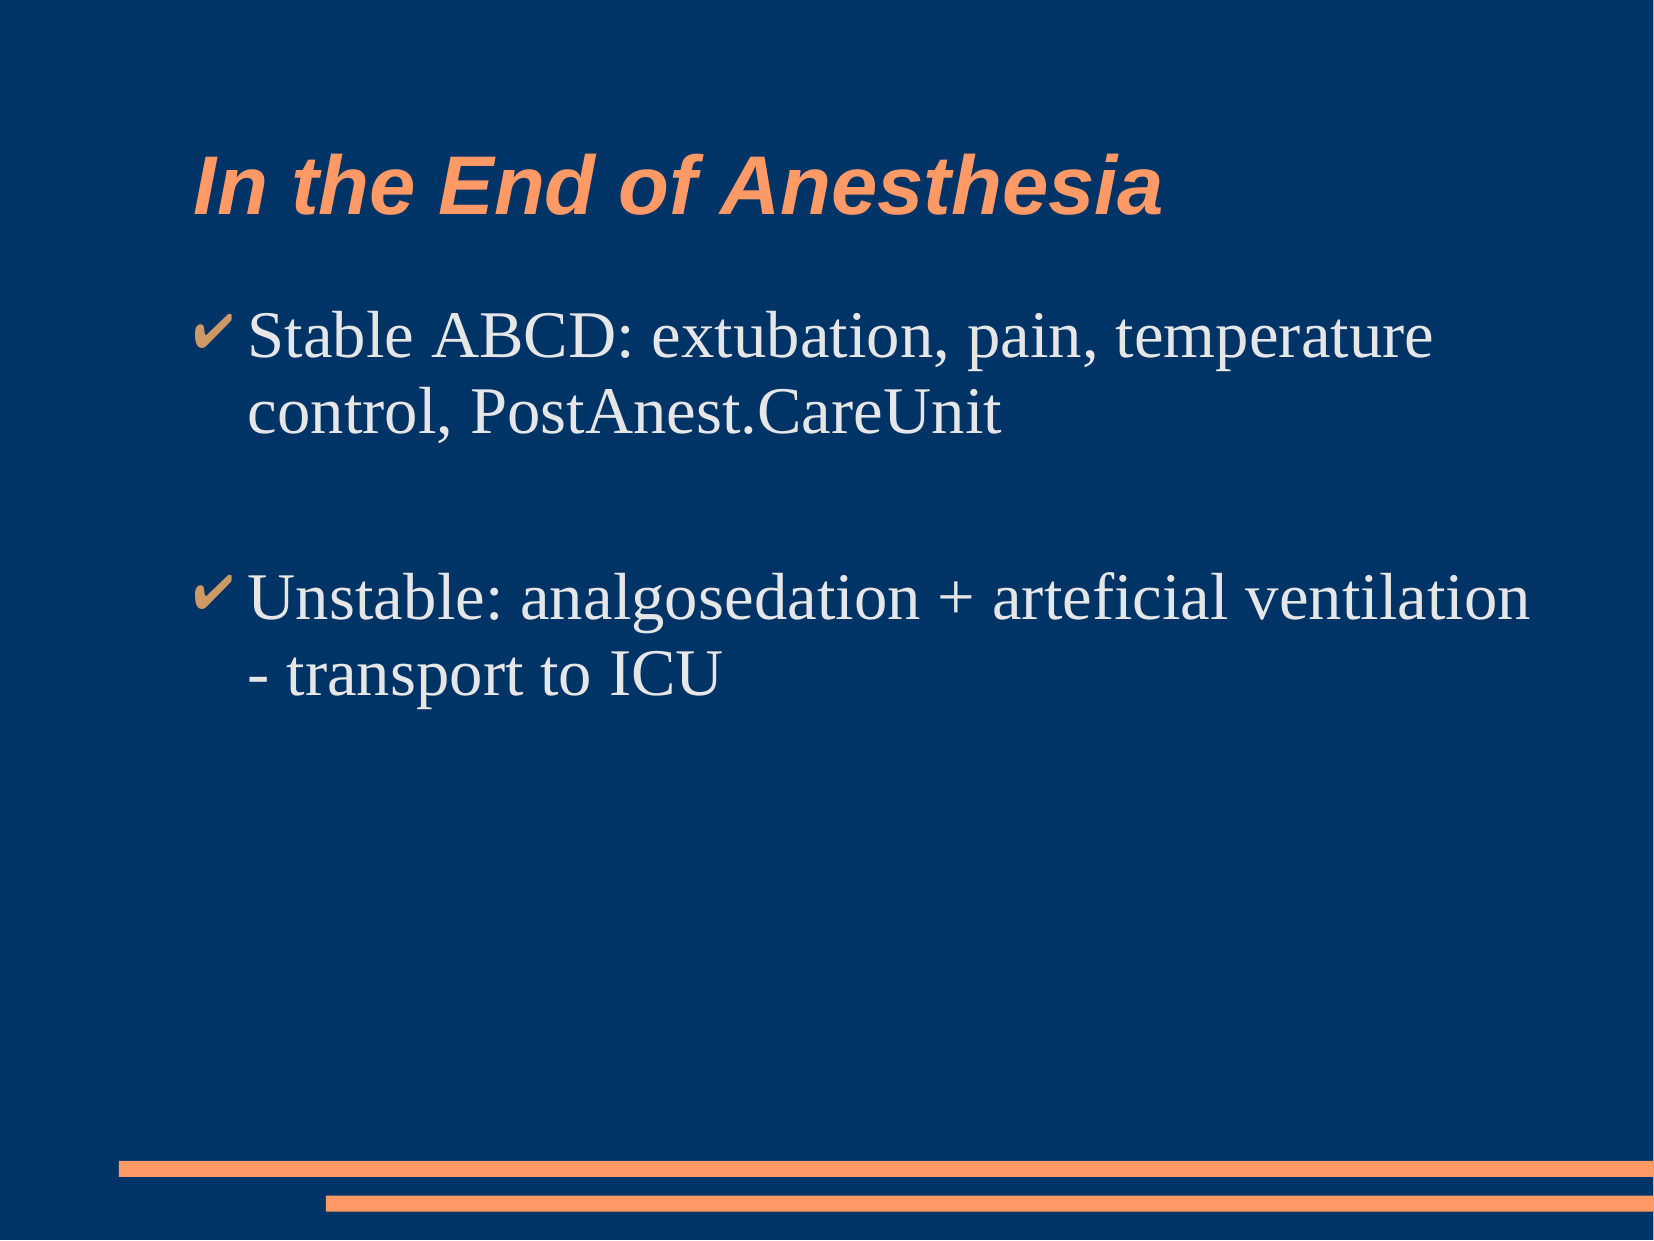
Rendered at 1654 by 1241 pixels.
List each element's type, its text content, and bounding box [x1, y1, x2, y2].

title In the End of Anesthesia [179, 82, 1585, 289]
list Stable ABCD: extubation, pain, temperature control, PostAnest.CareUnit Unstable: analgosedation + arteficial ventilation - transport to ICU [179, 289, 1585, 1194]
